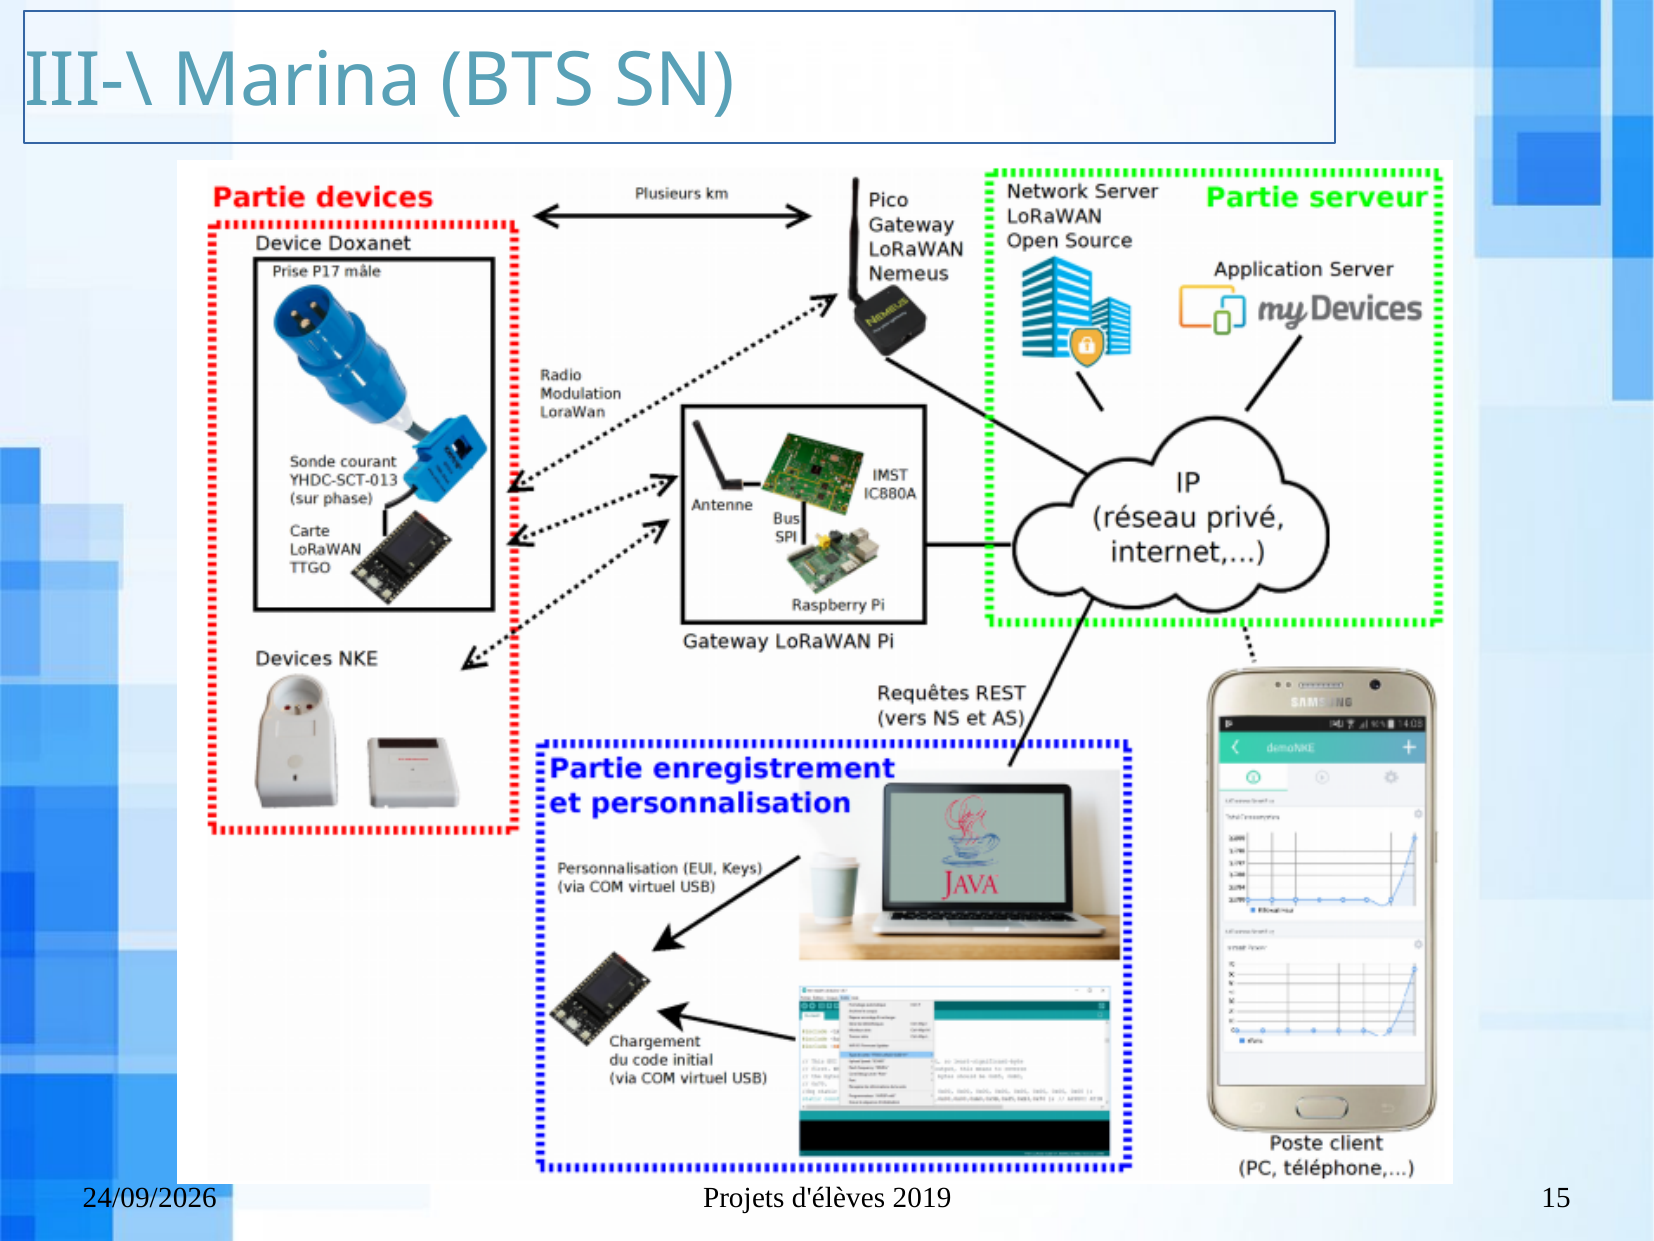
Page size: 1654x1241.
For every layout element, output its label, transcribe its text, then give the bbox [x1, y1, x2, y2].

picture [0, 0, 1654, 1241]
title III-\ Marina (BTS SN) [23, 10, 1335, 143]
